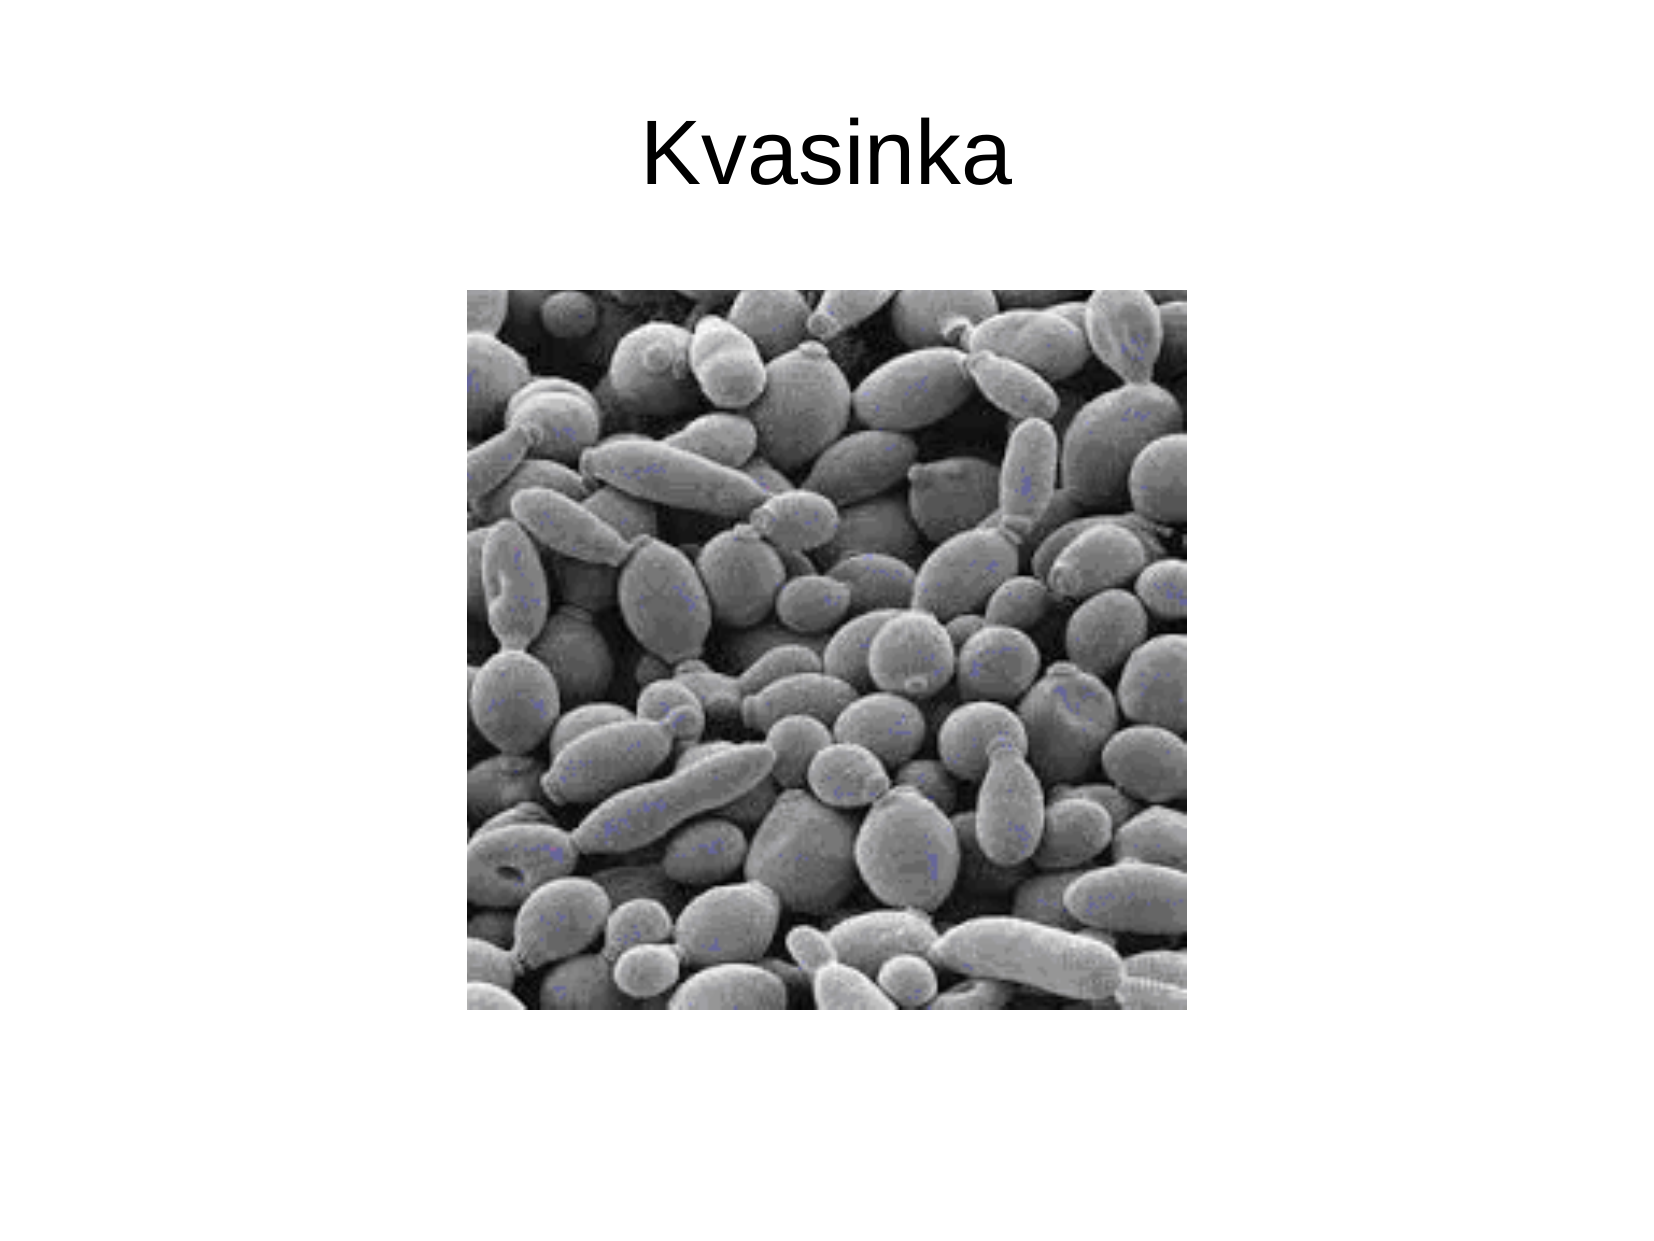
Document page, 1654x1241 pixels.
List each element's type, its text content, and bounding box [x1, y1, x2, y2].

picture [467, 290, 1187, 1010]
title Kvasinka [82, 49, 1571, 257]
